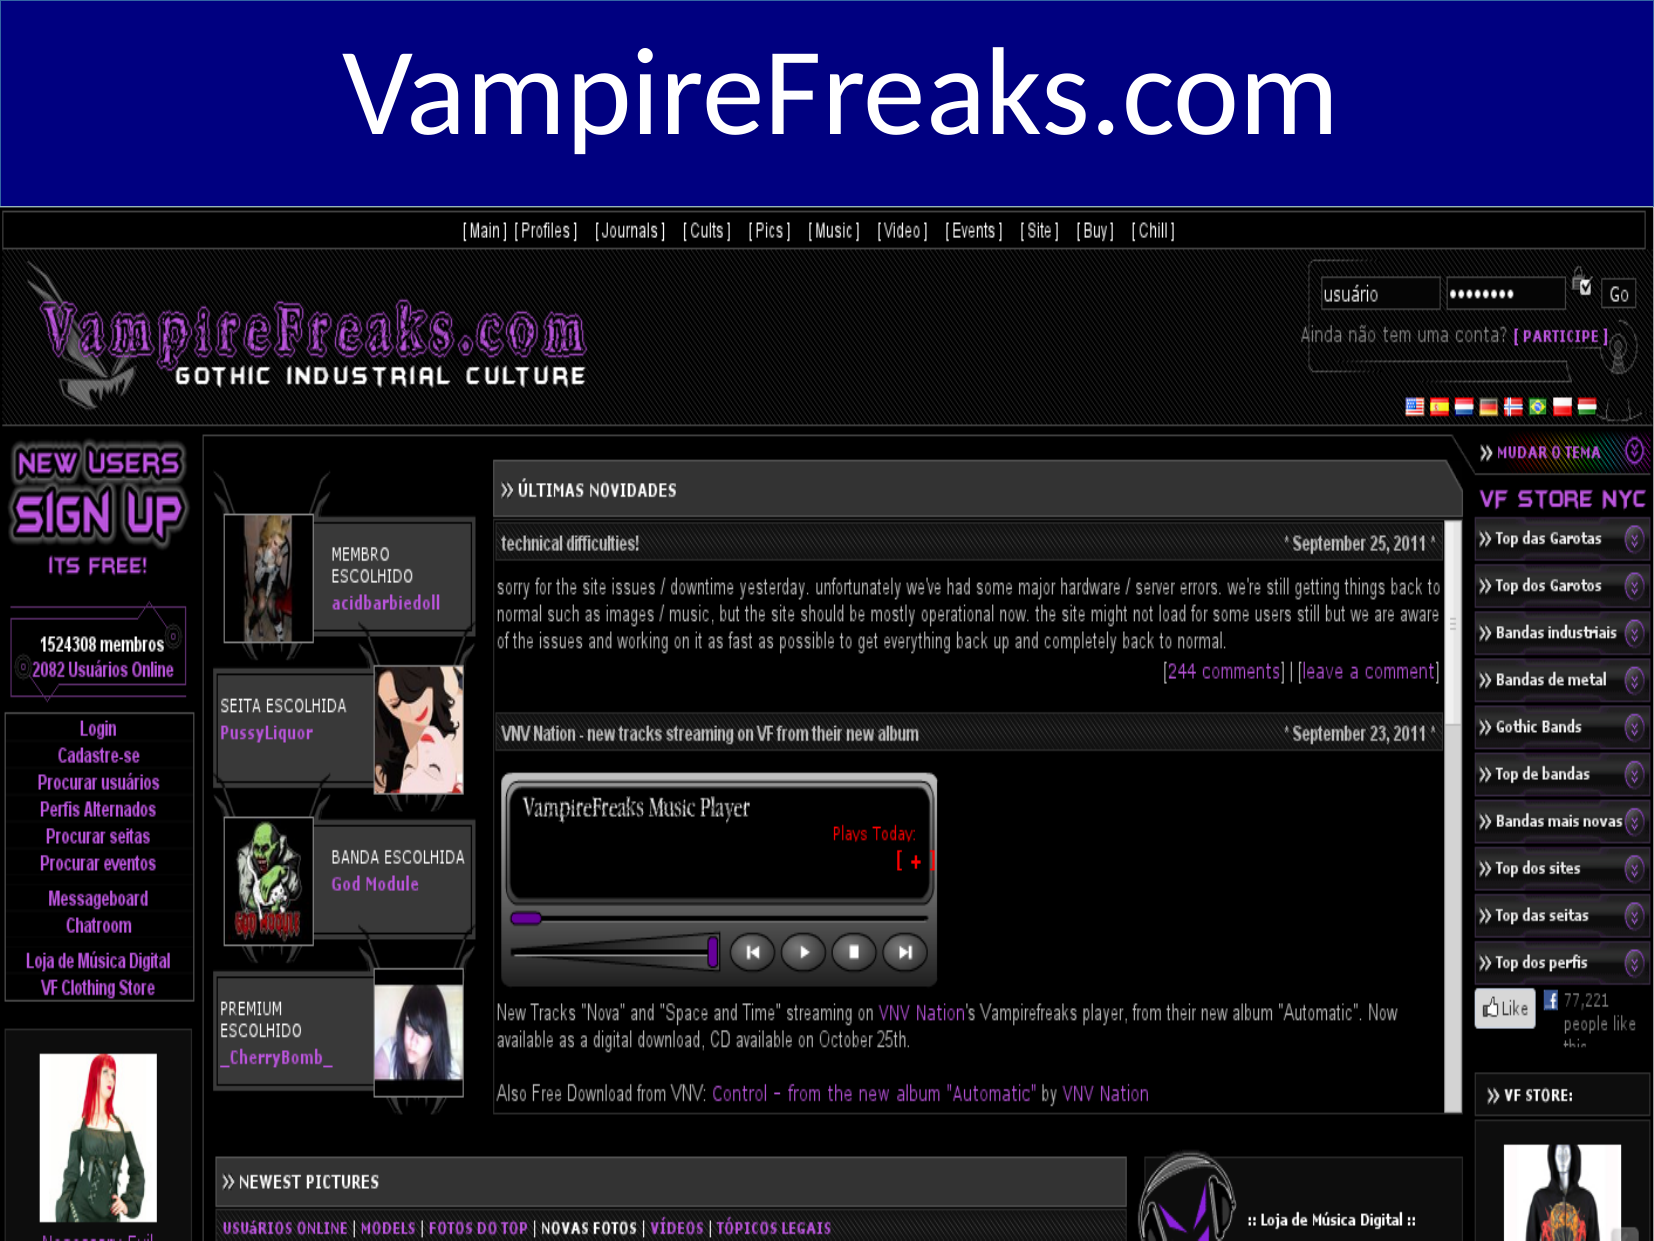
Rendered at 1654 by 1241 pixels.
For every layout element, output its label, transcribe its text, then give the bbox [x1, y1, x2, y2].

title VampireFreaks.com [0, 0, 1654, 206]
picture [0, 206, 1654, 1241]
